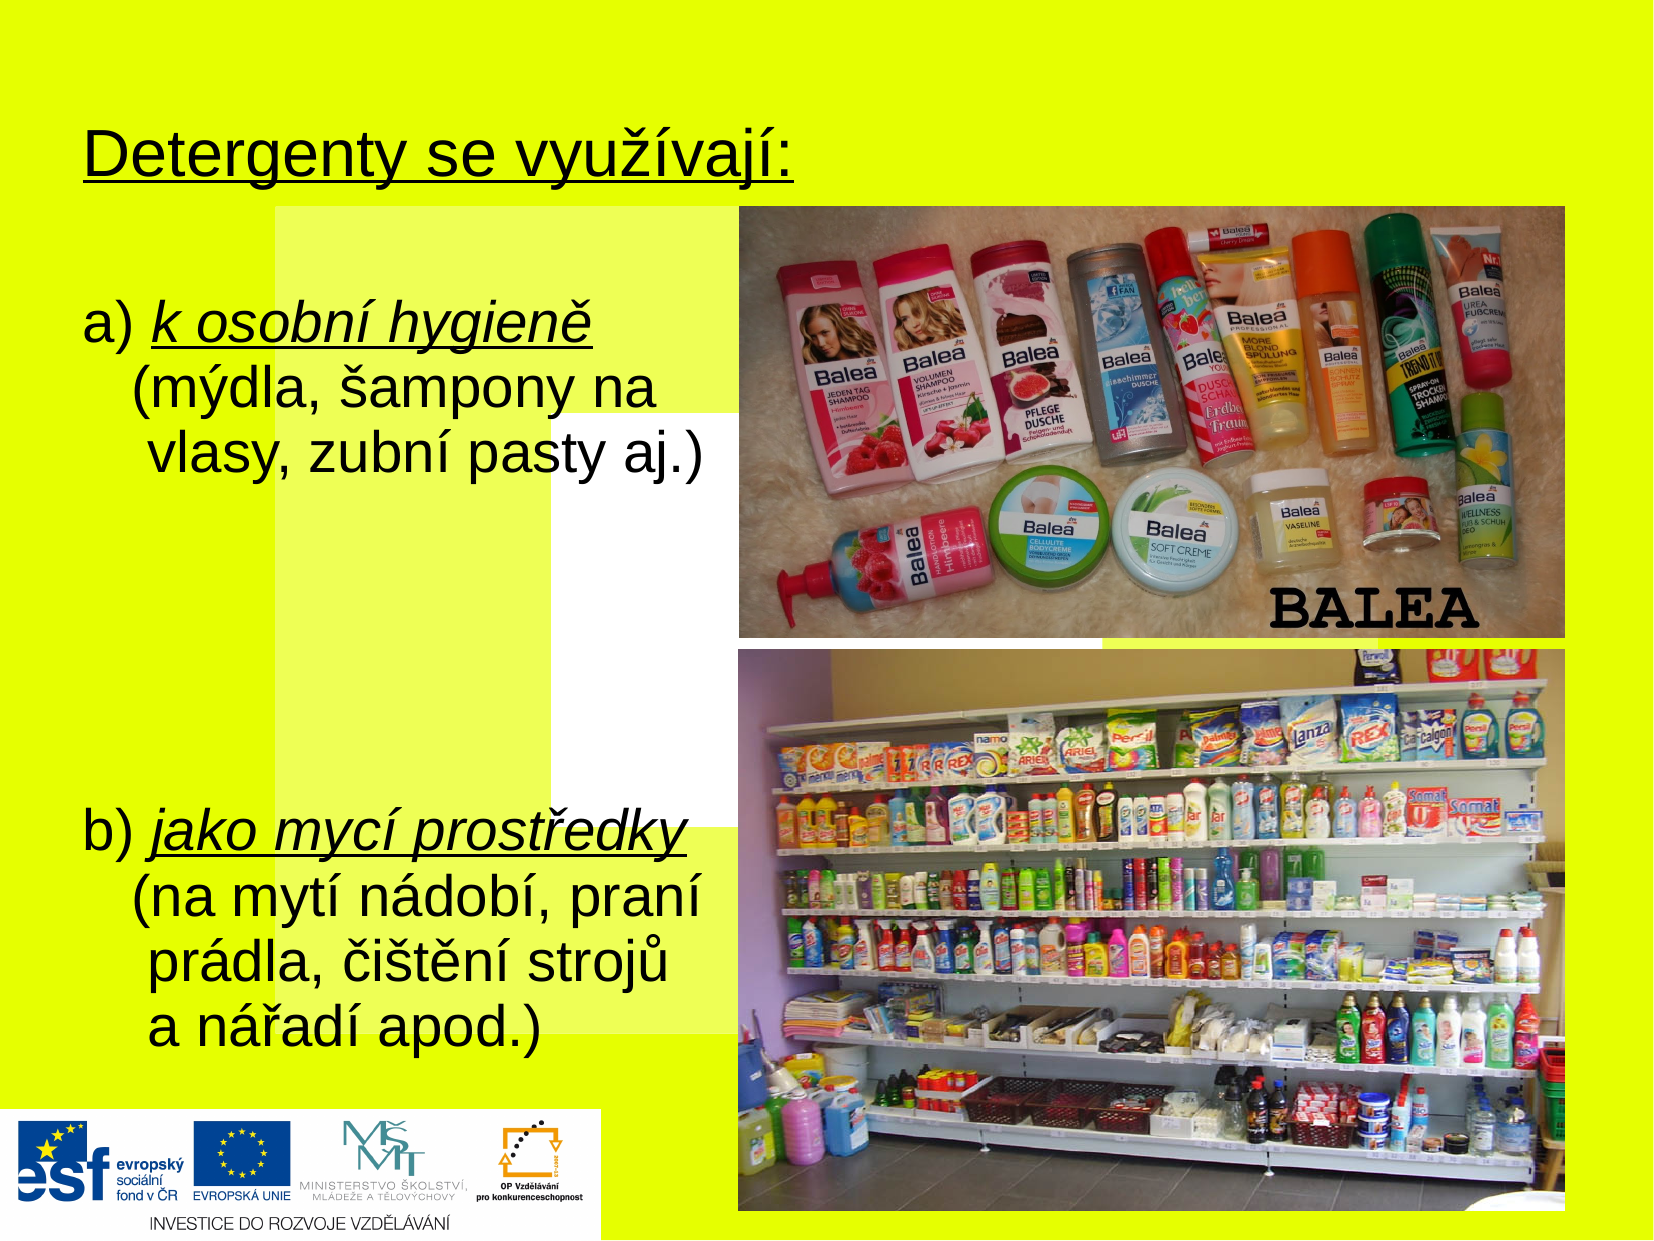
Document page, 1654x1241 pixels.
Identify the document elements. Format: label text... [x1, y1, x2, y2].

list a) k osobní hygieně (mýdla, šampony na vlasy, zubní pasty aj.) b) jako mycí prostředky (na mytí nádobí, praní prádla, čištění strojů a nářadí apod.) [82, 290, 1571, 1109]
picture [0, 1109, 601, 1241]
picture [739, 206, 1565, 638]
picture [738, 1109, 1565, 1211]
title Detergenty se využívají: [82, 49, 1571, 257]
